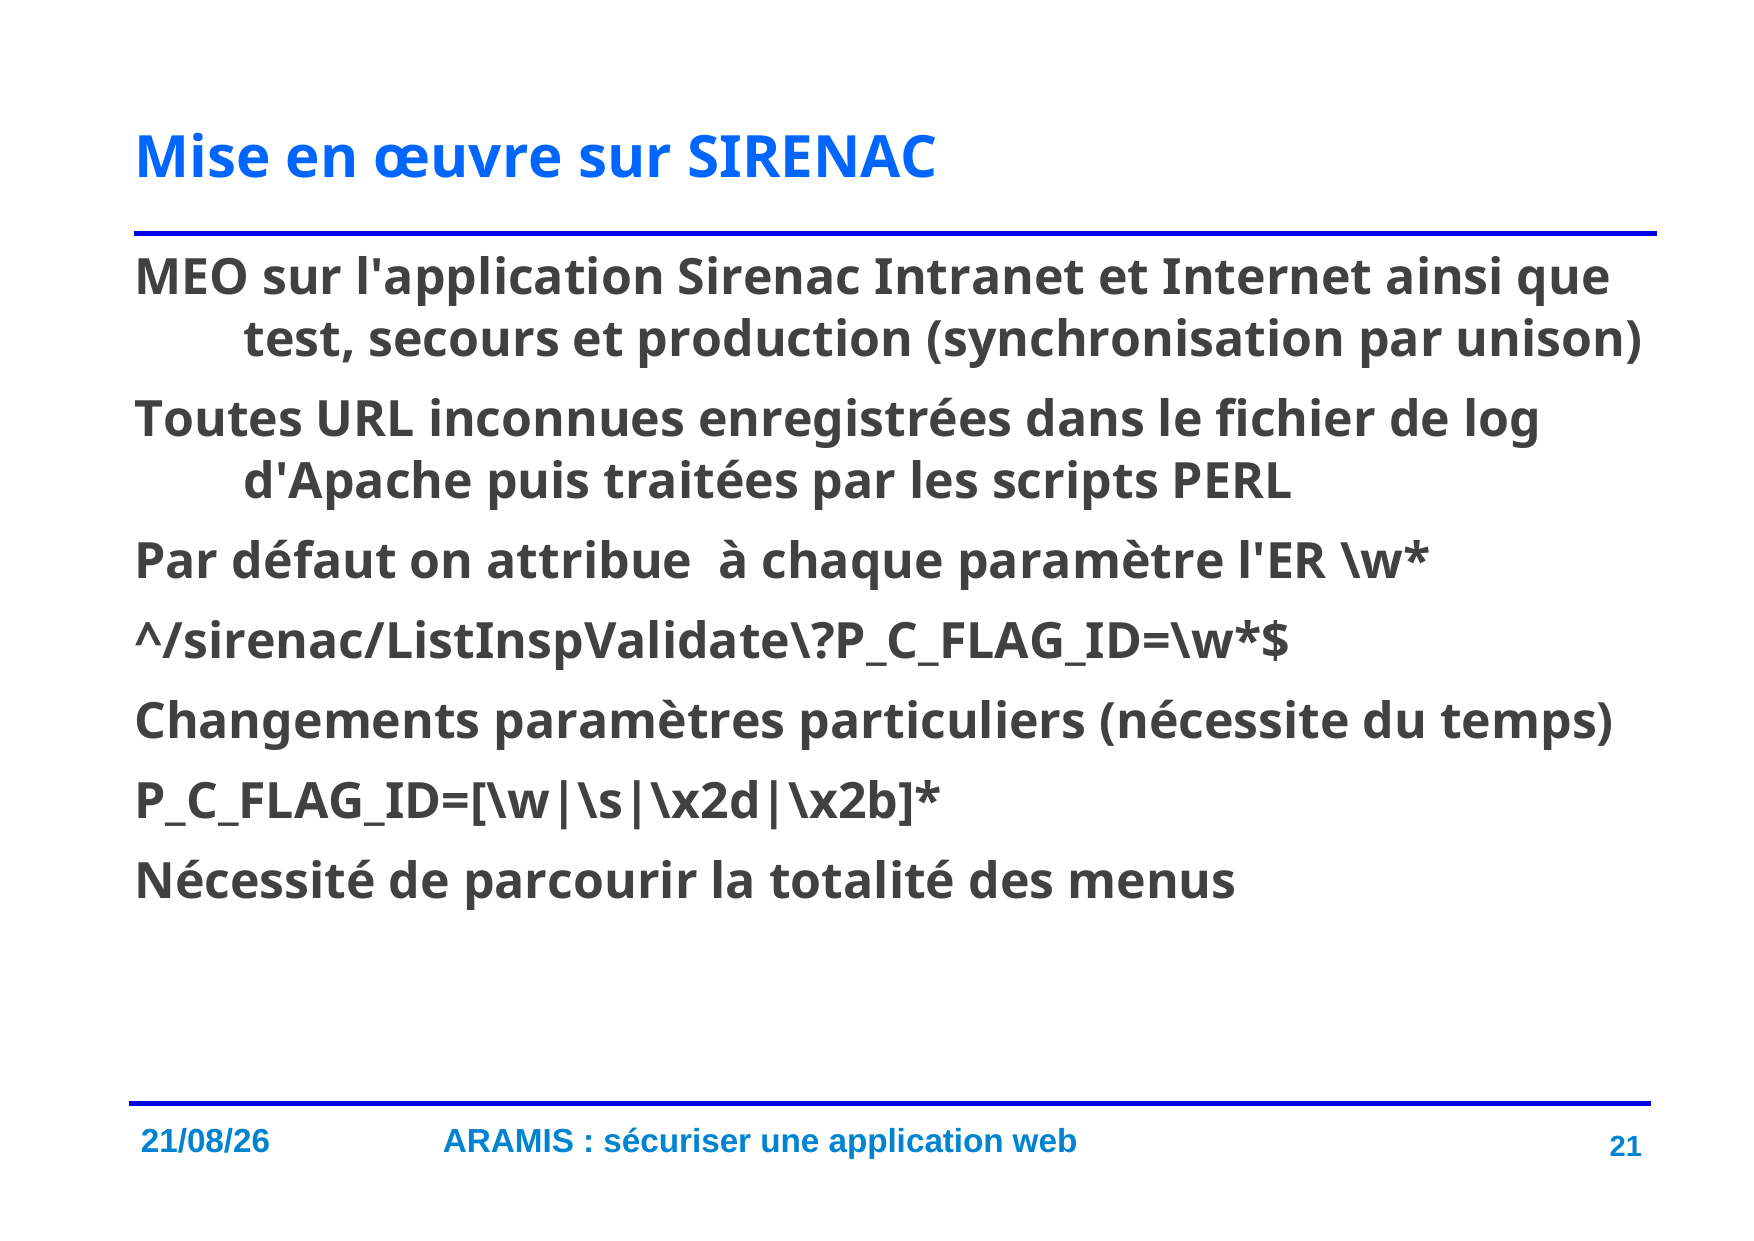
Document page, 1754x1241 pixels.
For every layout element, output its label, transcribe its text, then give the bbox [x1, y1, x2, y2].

title Mise en œuvre sur SIRENAC [134, 103, 1456, 214]
list MEO sur l'application Sirenac Intranet et Internet ainsi que test, secours et production (synchronisation par unison) Toutes URL inconnues enregistrées dans le fichier de log d'Apache puis traitées par les scripts PERL Par défaut on attribue à chaque paramètre l'ER \w* ^/sirenac/ListInspValidate\?P_C_FLAG_ID=\w*$ Changements paramètres particuliers (nécessite du temps) P_C_FLAG_ID=[\w|\s|\x2d|\x2b]* Nécessité de parcourir la totalité des menus [134, 245, 1657, 1017]
